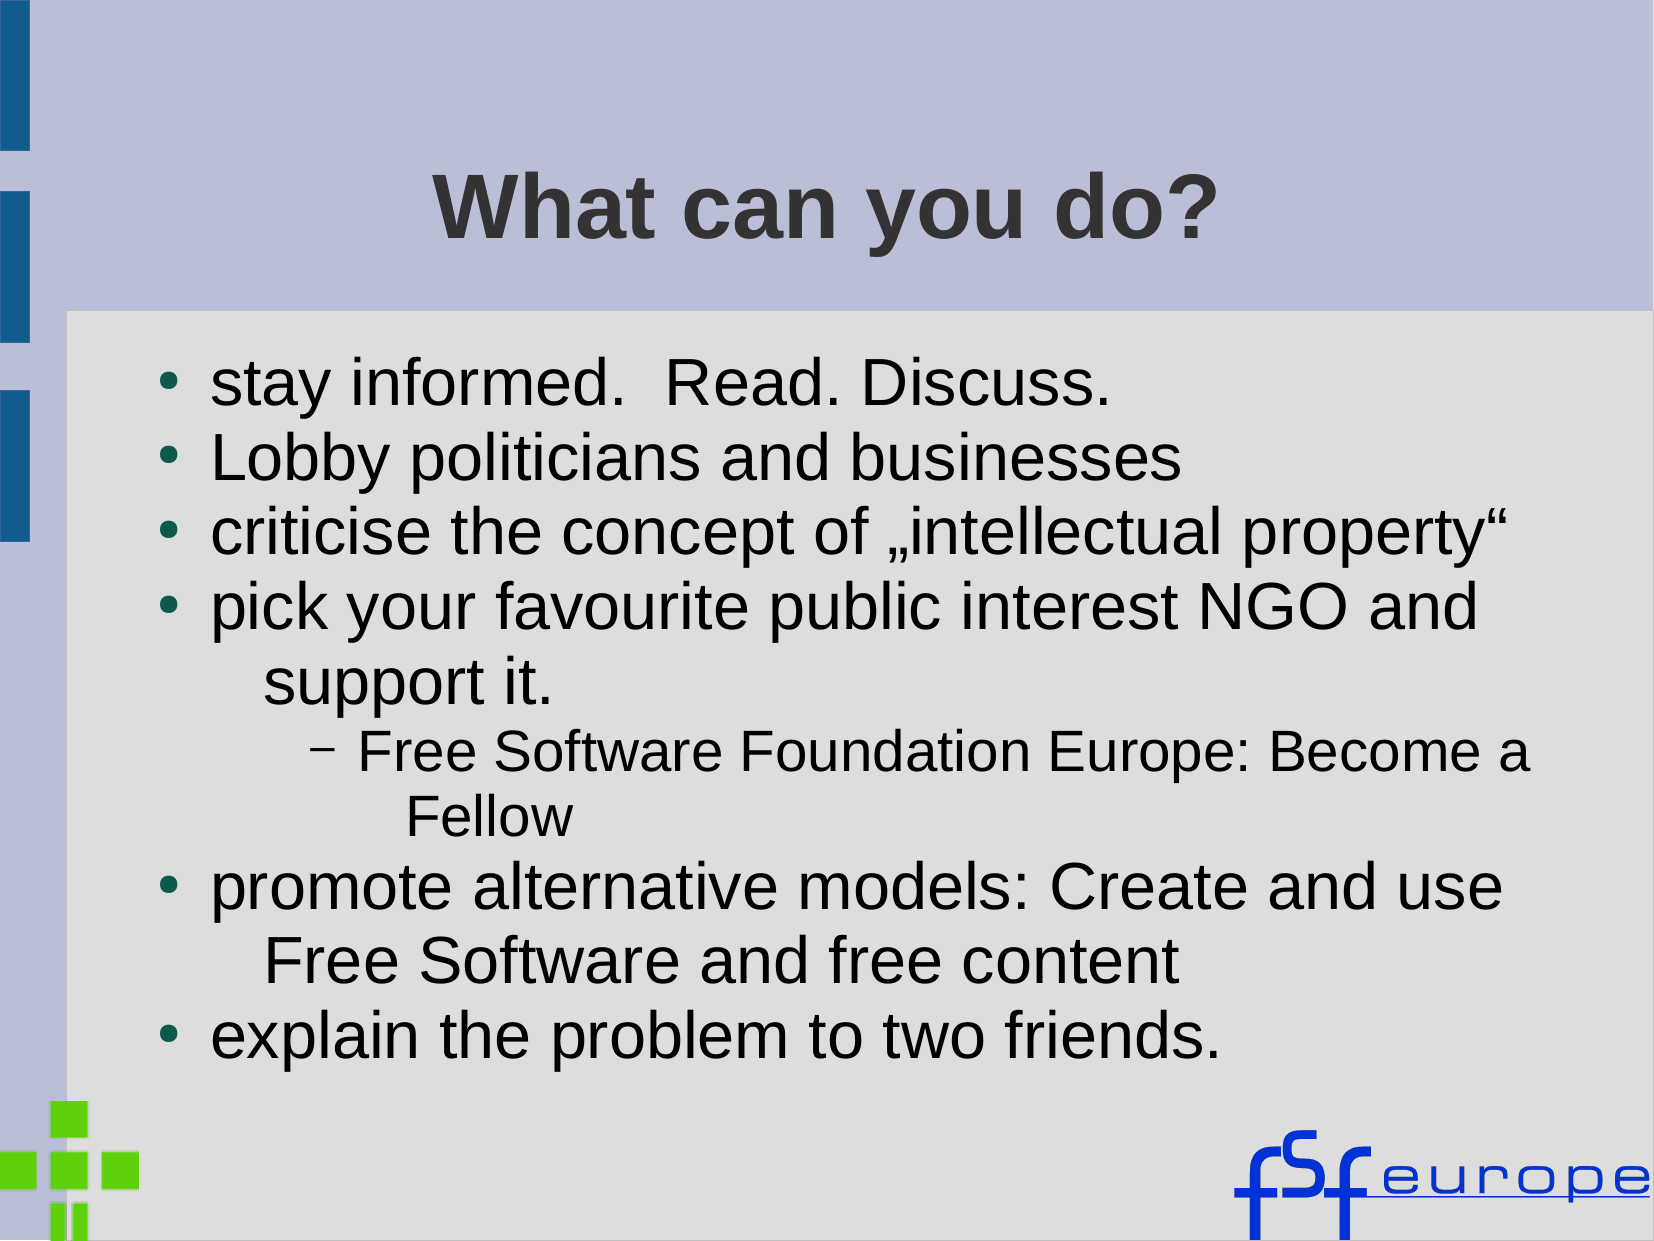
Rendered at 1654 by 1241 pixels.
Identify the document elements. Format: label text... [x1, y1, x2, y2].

picture [1230, 1129, 1654, 1241]
picture [0, 1101, 139, 1241]
list stay informed. Read. Discuss. Lobby politicians and businesses criticise the concept of „intellectual property“ pick your favourite public interest NGO and support it. Free Software Foundation Europe: Become a Fellow promote alternative models: Create and use Free Software and free content explain the problem to two friends. [121, 344, 1534, 1127]
title What can you do? [121, 95, 1534, 318]
